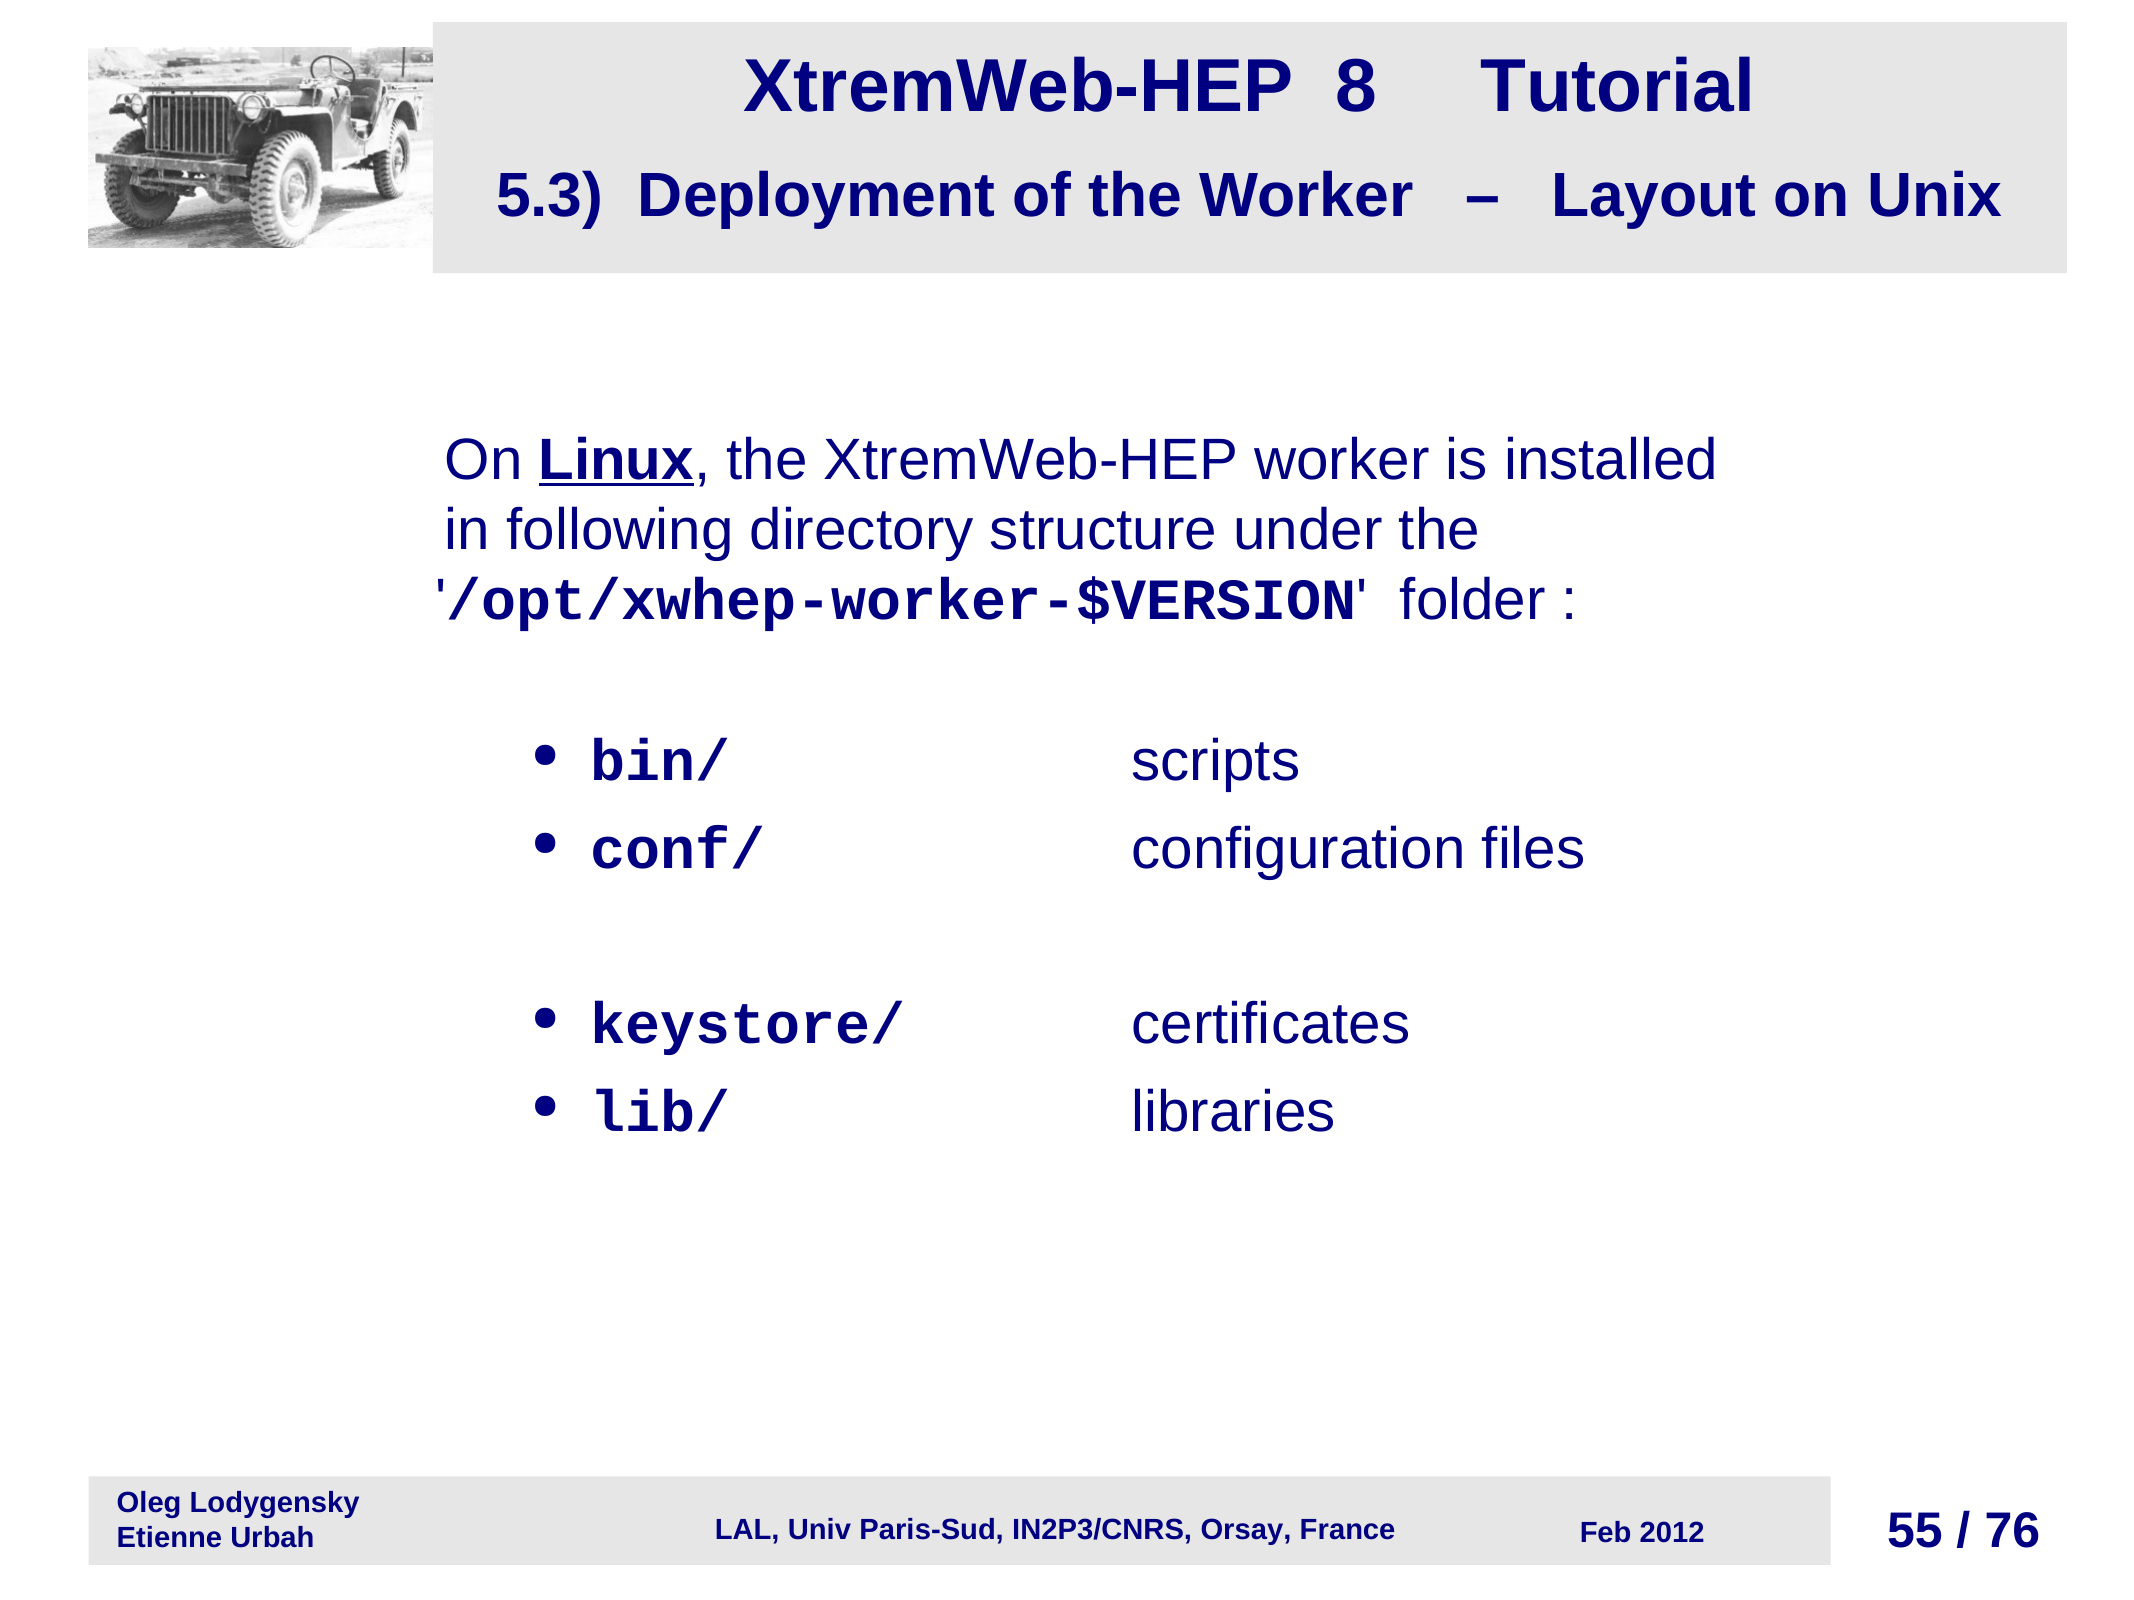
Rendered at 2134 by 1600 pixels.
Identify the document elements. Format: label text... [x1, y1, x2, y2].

text_box bin/ conf/ keystore/ lib/ [531, 650, 916, 1144]
picture [88, 47, 433, 248]
text_box scripts configuration files certificates libraries [1122, 634, 1876, 1095]
text_box On Linux, the XtremWeb-HEP worker is installed in following directory structure under the '/opt/xwhep-worker-$VERSION' folder : [435, 420, 1757, 650]
title 5.3) Deployment of the Worker – Layout on Unix [442, 118, 2067, 266]
